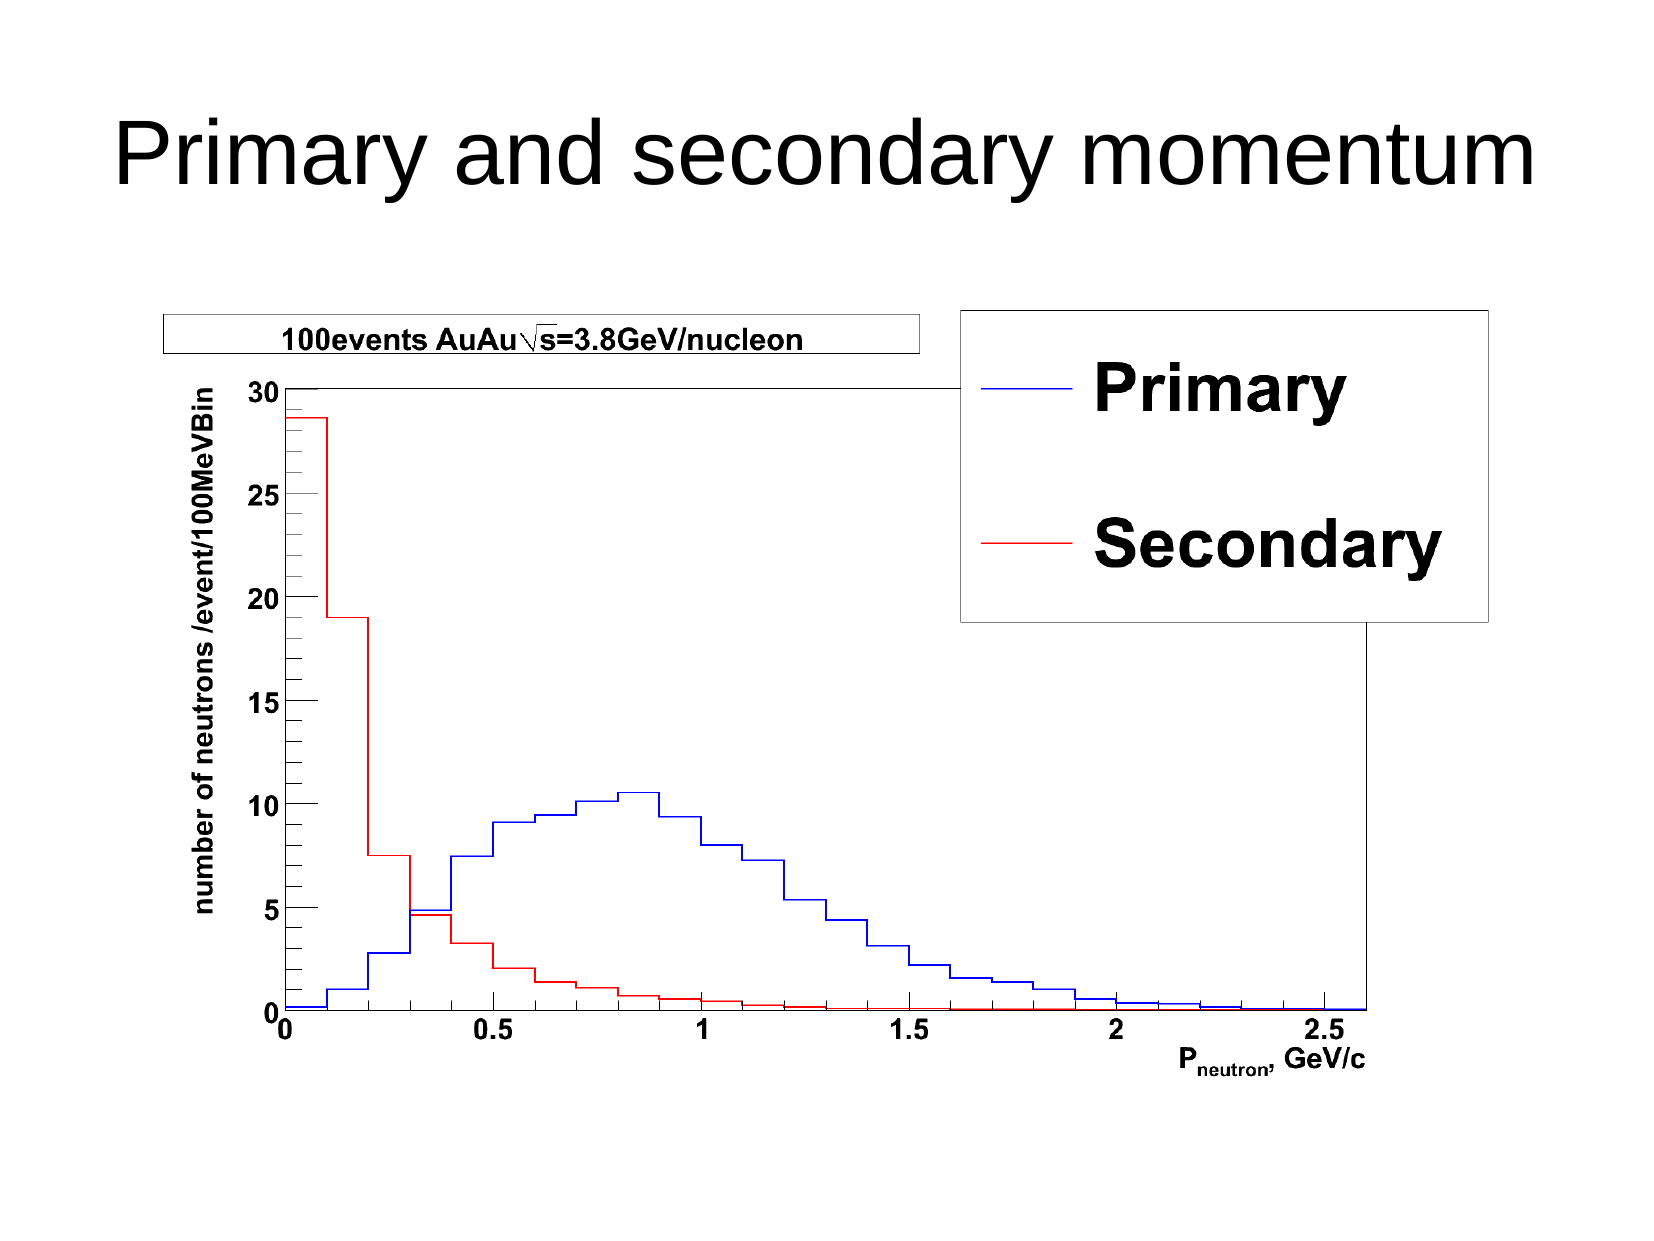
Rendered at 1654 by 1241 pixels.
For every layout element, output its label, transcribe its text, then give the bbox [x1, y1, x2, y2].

picture [150, 310, 1501, 1088]
title Primary and secondary momentum [82, 56, 1571, 249]
